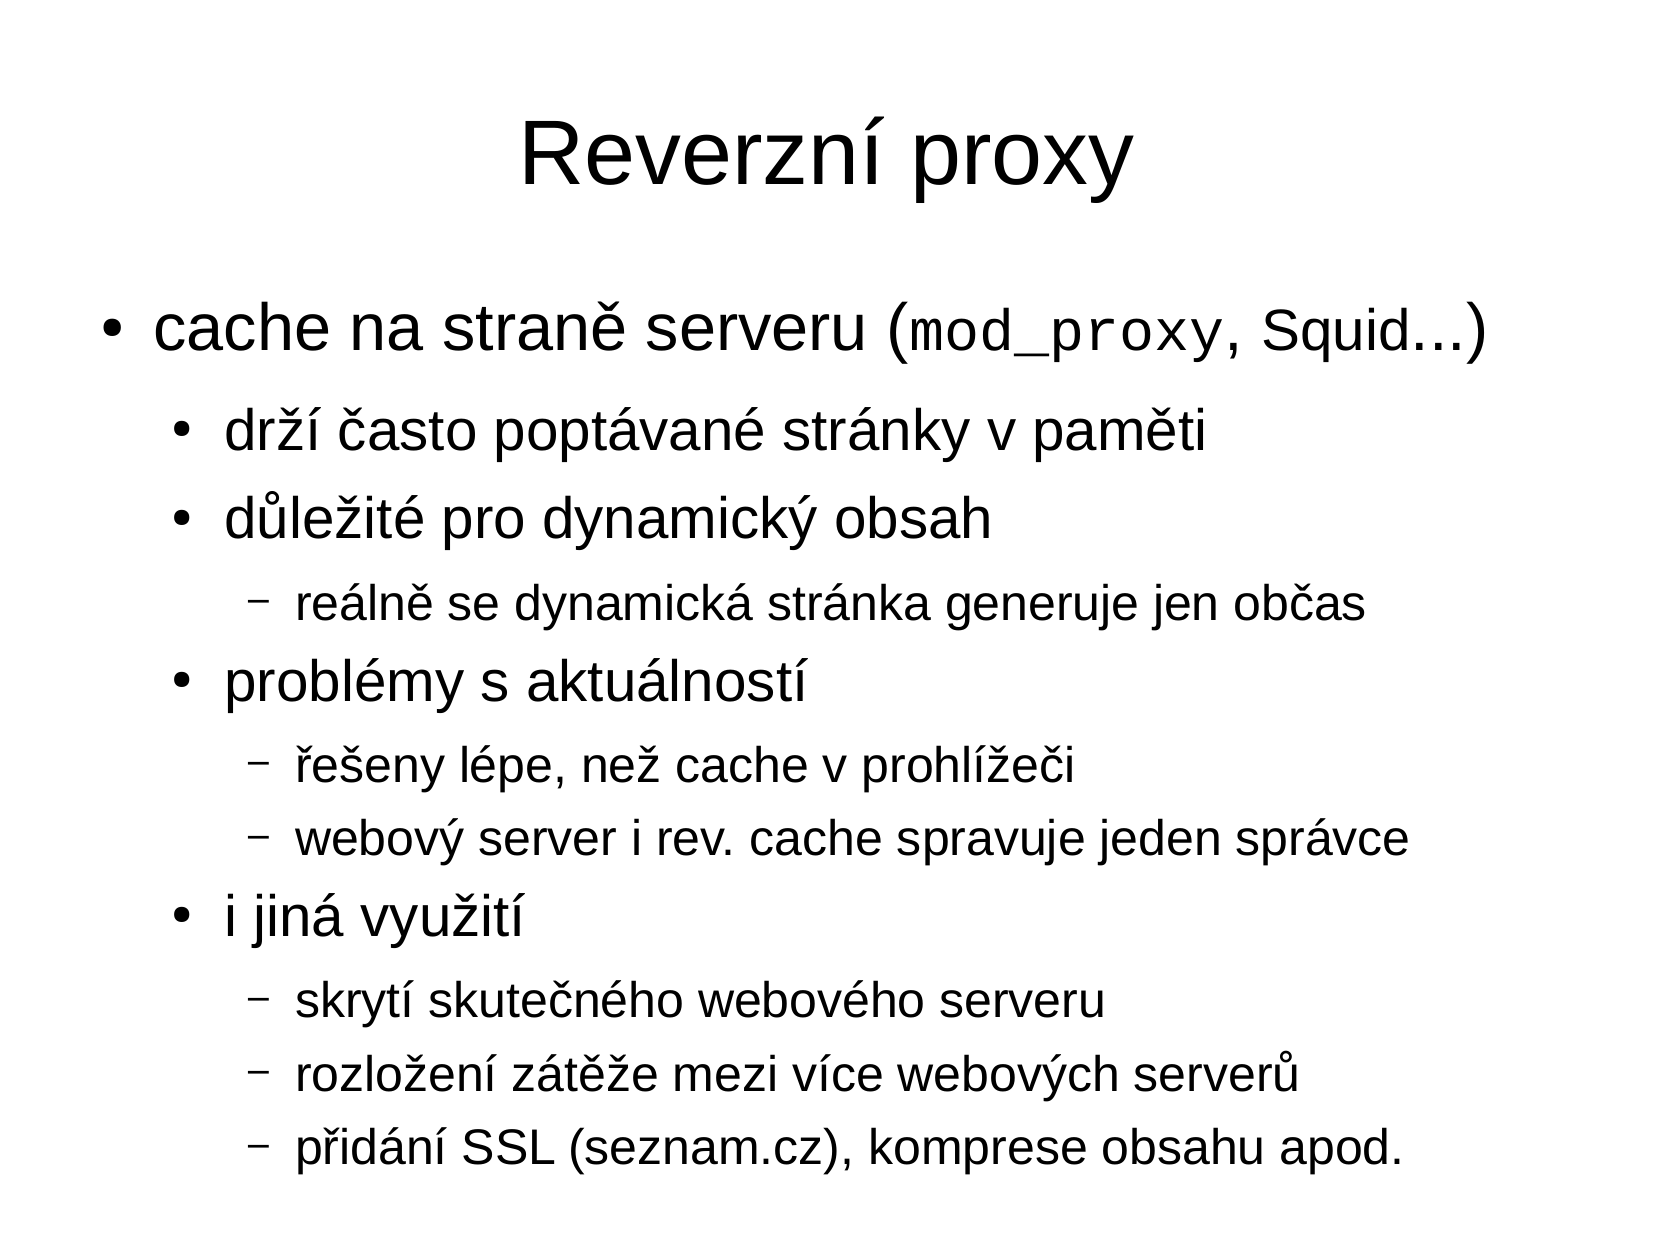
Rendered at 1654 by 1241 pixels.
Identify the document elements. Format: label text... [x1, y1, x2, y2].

title Reverzní proxy [82, 49, 1571, 257]
list cache na straně serveru (mod_proxy, Squid...) drží často poptávané stránky v paměti důležité pro dynamický obsah reálně se dynamická stránka generuje jen občas problémy s aktuálností řešeny lépe, než cache v prohlížeči webový server i rev. cache spravuje jeden správce i jiná využití skrytí skutečného webového serveru rozložení zátěže mezi více webových serverů přidání SSL (seznam.cz), komprese obsahu apod. [82, 290, 1571, 1176]
